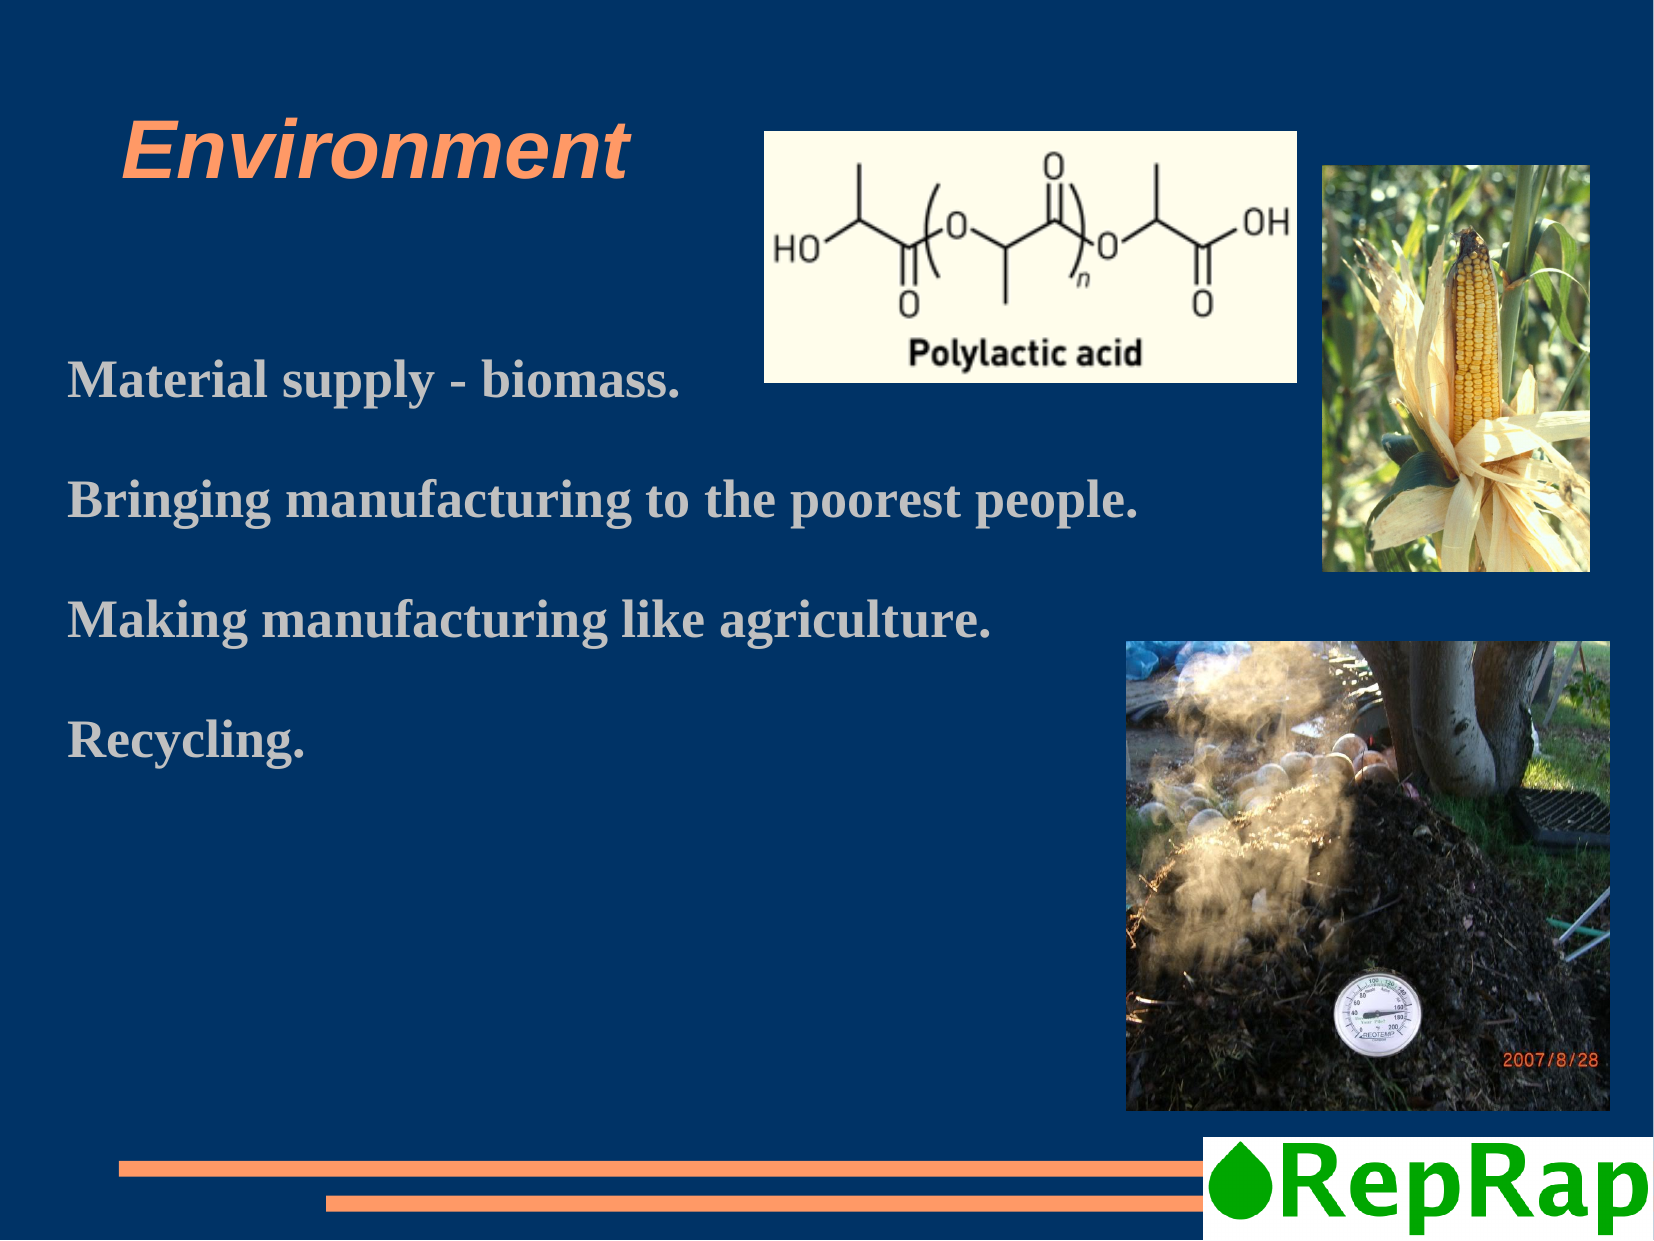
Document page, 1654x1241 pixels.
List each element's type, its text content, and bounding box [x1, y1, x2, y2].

picture [1203, 1137, 1654, 1241]
title Environment [121, 46, 1534, 254]
picture [1126, 641, 1610, 1111]
text_box Material supply - biomass. Bringing manufacturing to the poorest people. Making manufacturing like agriculture. Recycling. [53, 289, 1466, 1036]
picture [764, 131, 1297, 383]
picture [1322, 165, 1590, 572]
